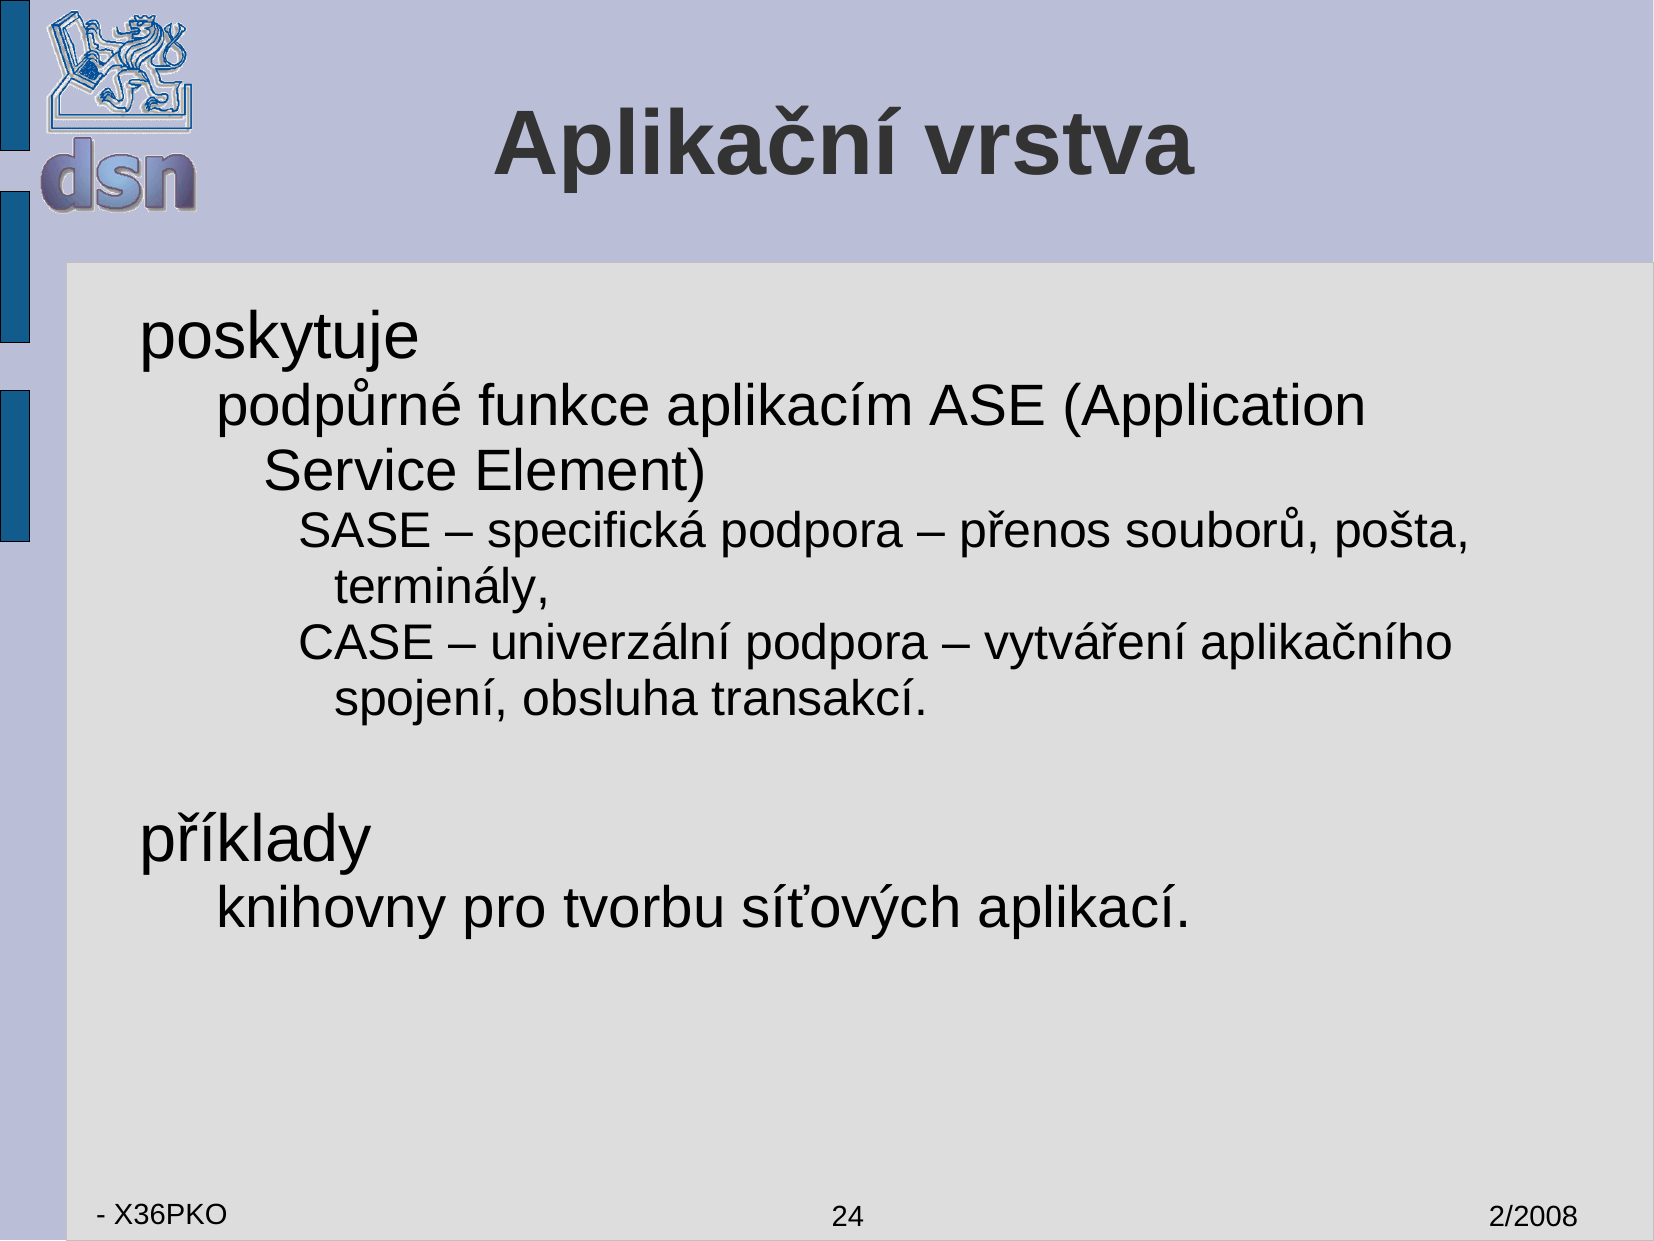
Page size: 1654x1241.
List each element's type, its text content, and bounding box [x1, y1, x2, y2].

title Aplikační vrstva [210, 39, 1478, 247]
list poskytuje podpůrné funkce aplikacím ASE (Application Service Element) SASE – specifická podpora – přenos souborů, pošta, terminály, CASE – univerzální podpora – vytváření aplikačního spojení, obsluha transakcí. příklady knihovny pro tvorbu síťových aplikací. [121, 297, 1534, 1126]
picture [10, 10, 223, 230]
